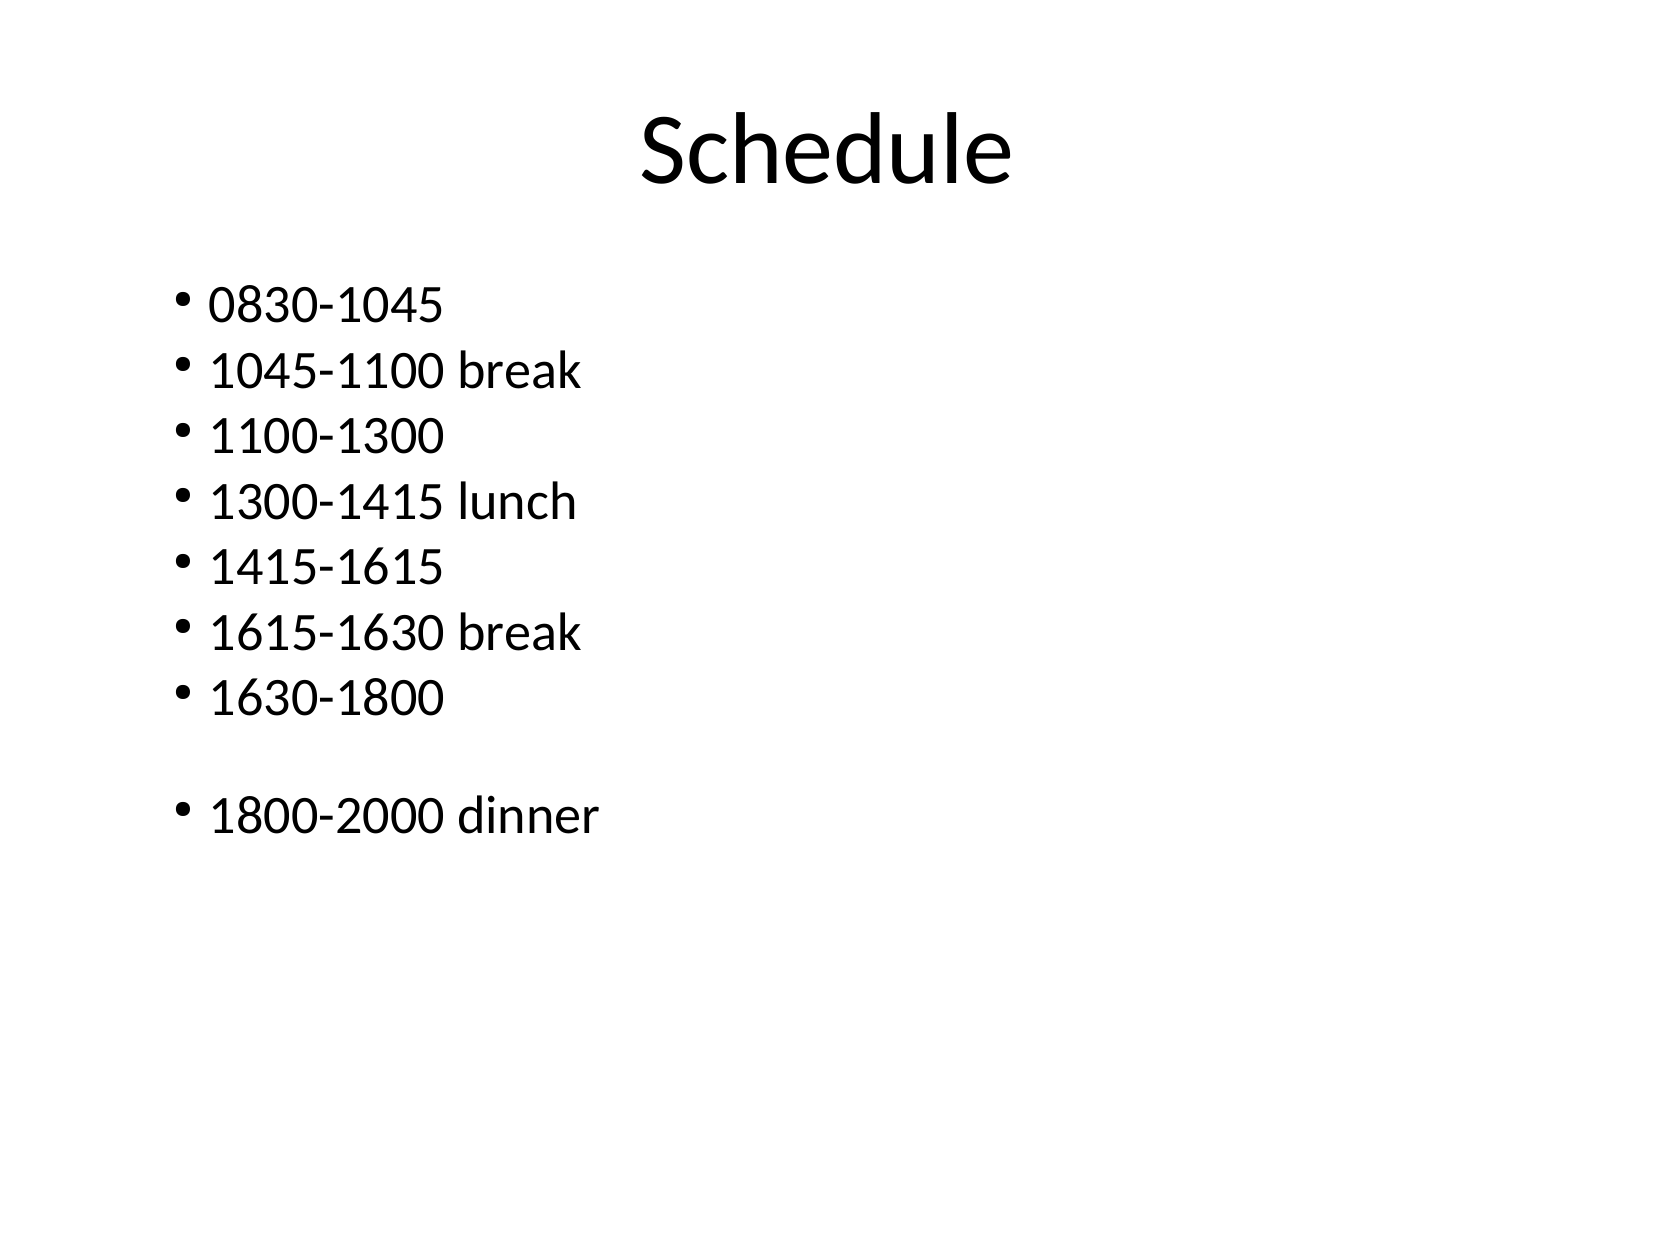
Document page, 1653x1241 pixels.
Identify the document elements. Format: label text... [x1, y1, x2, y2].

text_box Schedule [121, 46, 1534, 254]
text_box 0830-1045 1045-1100 break 1100-1300 1300-1415 lunch 1415-1615 1615-1630 break 1630-1800 1800-2000 dinner [121, 280, 1560, 1095]
